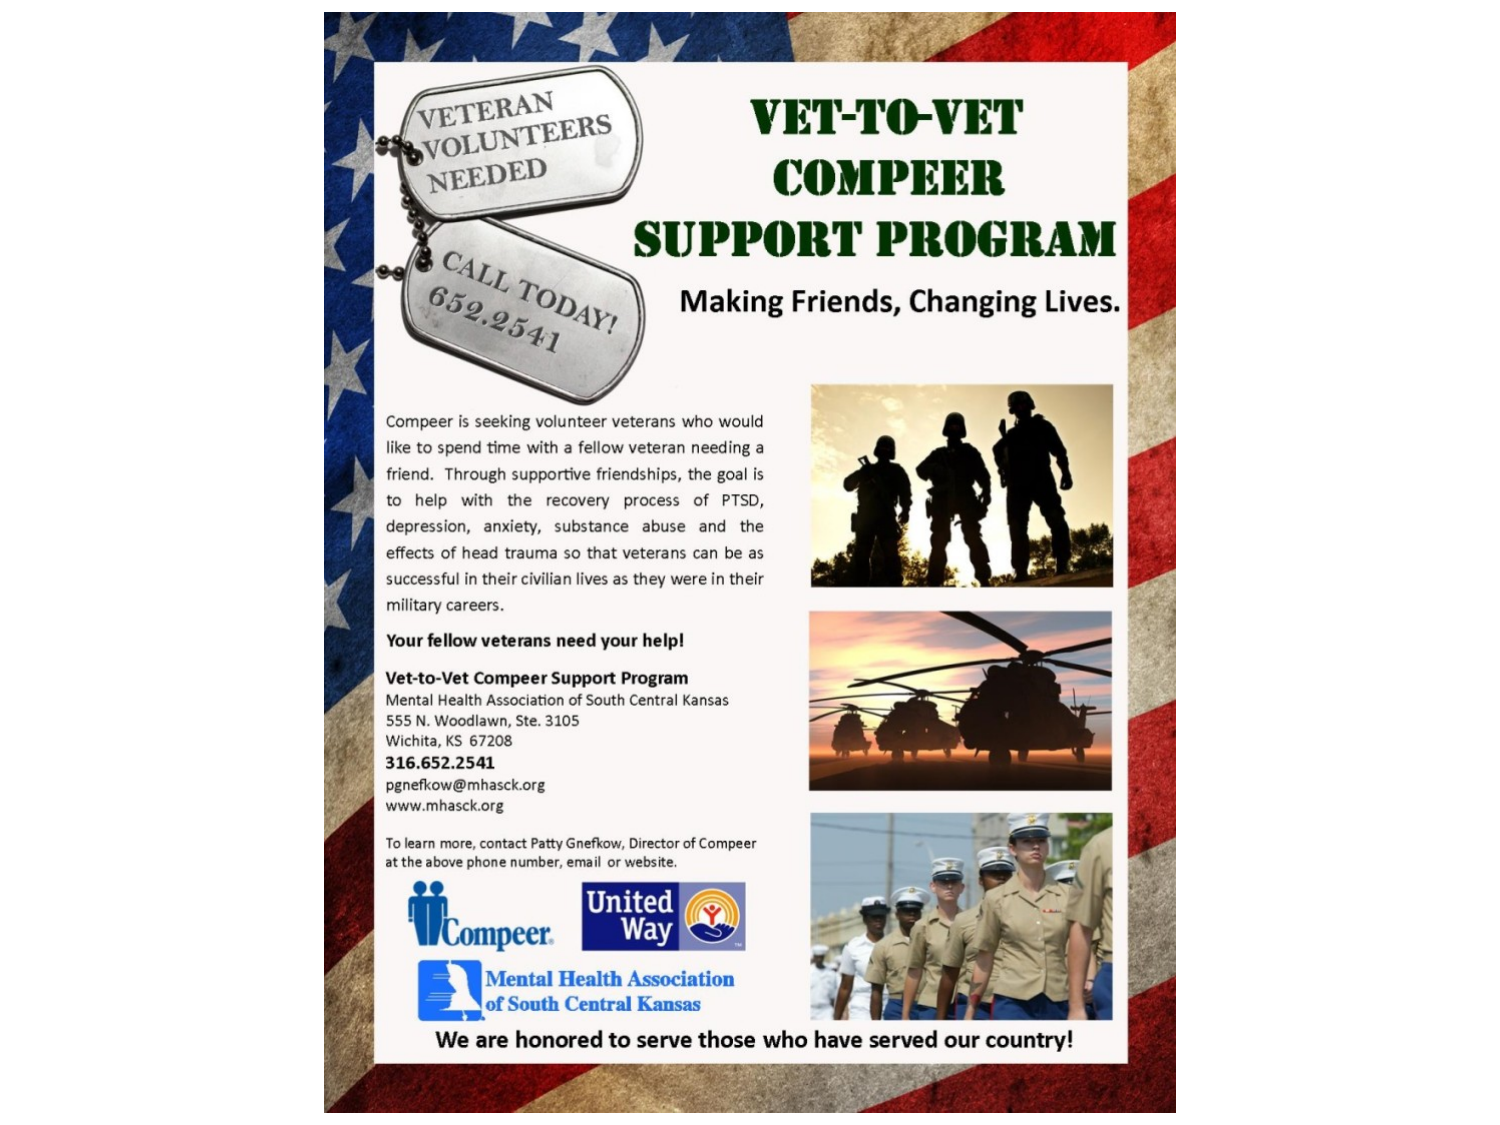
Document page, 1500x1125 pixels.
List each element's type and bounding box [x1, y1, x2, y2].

picture [324, 12, 1176, 1113]
